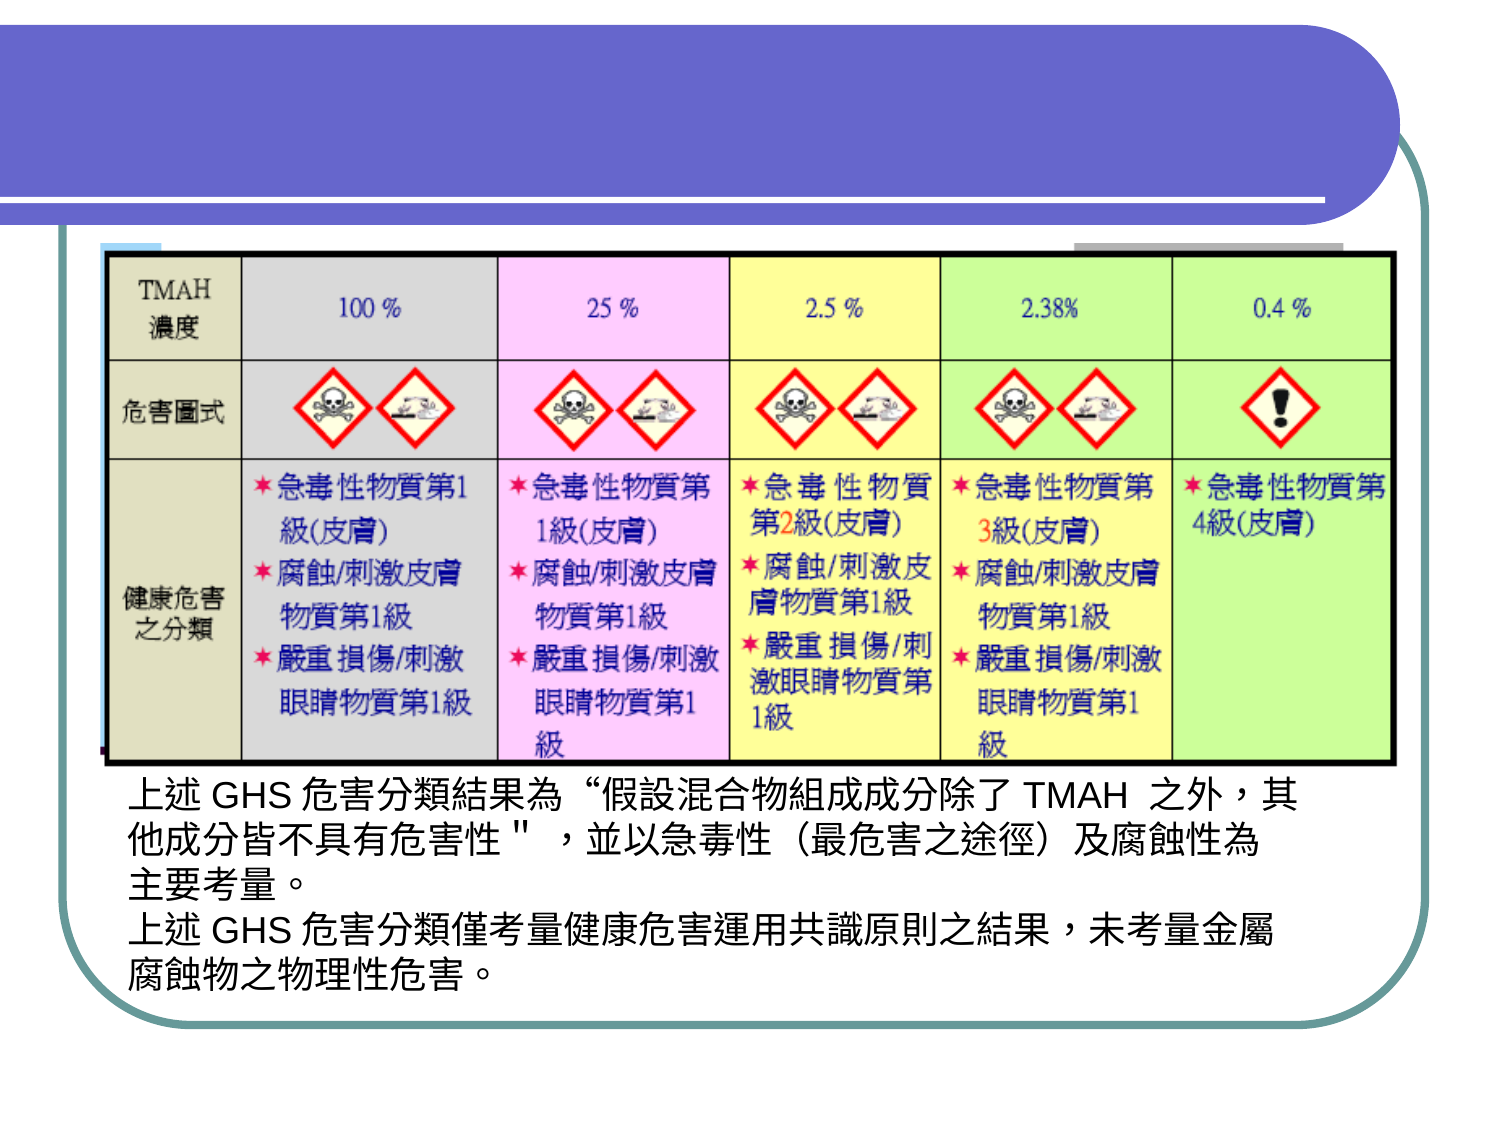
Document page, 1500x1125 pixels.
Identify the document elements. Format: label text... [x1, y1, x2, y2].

text_box 上述GHS危害分類結果為“假設混合物組成成分除了TMAH 之外，其 他成分皆不具有危害性＂ ，並以急毒性（最危害之途徑）及腐蝕性為 主要考量。 上述GHS危害分類僅考量健康危害運用共識原則之結果，未考量金屬 腐蝕物之物理性危害。 [112, 763, 1388, 1004]
picture [100, 243, 1401, 772]
